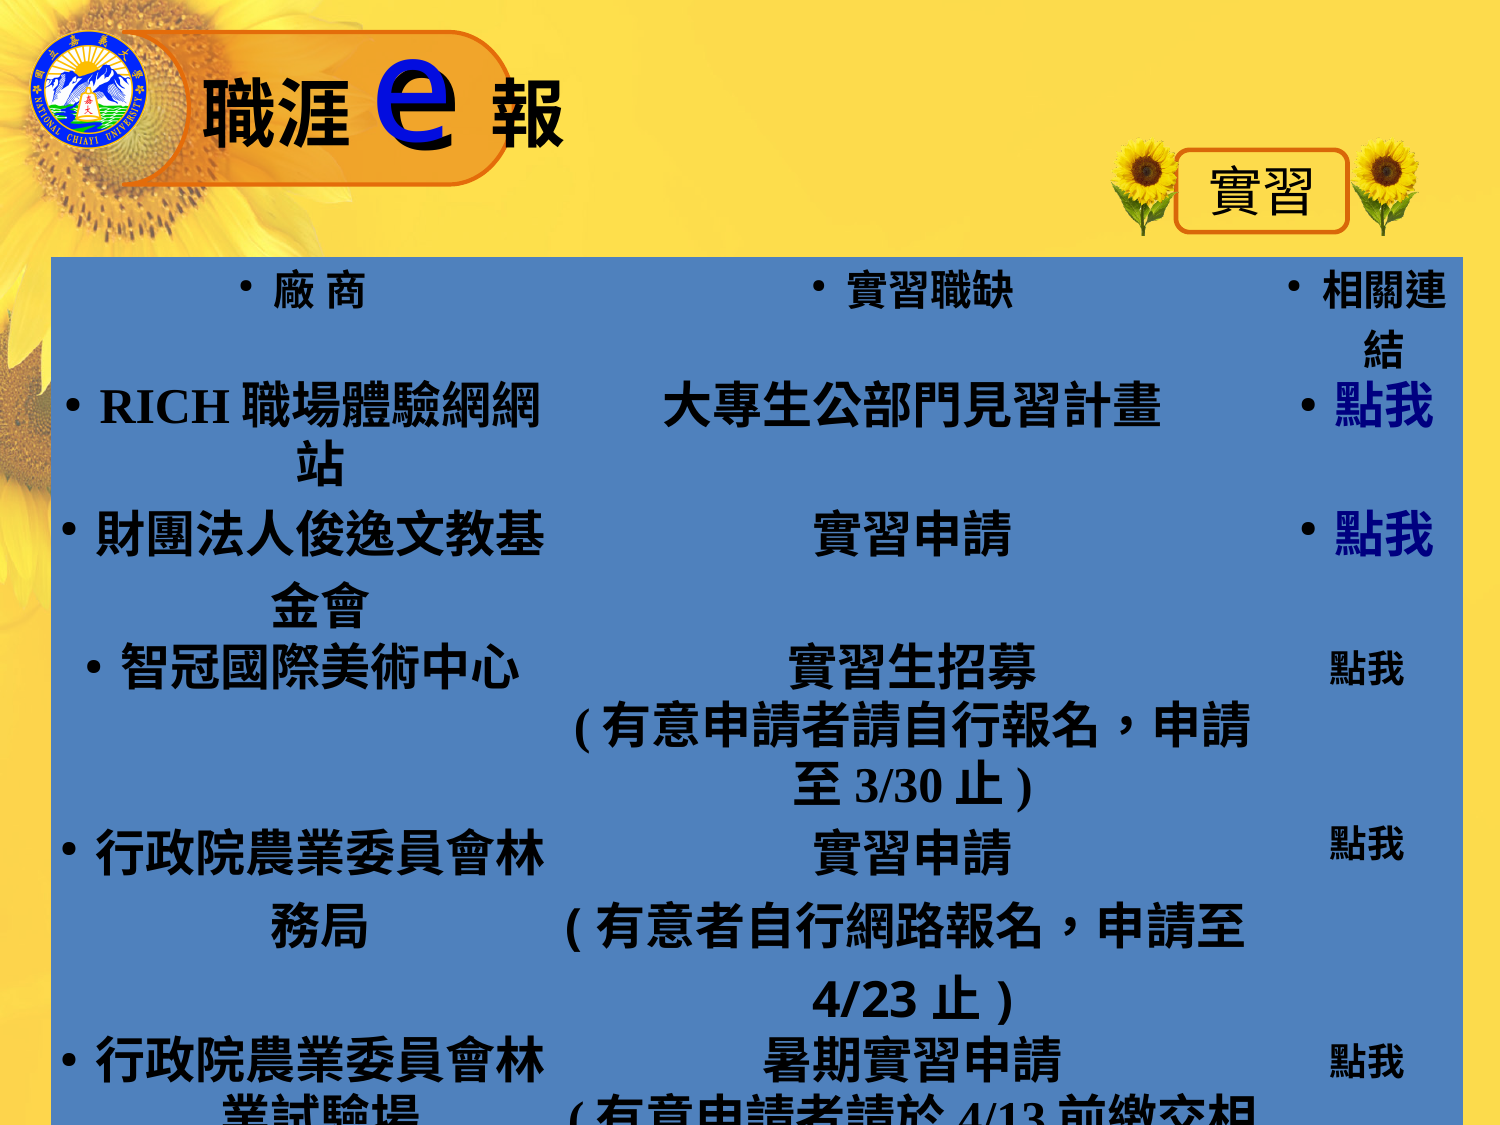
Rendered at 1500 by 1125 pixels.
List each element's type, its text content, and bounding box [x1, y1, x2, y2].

table_cell 點我 [1271, 639, 1463, 814]
table_cell 實習申請 [555, 494, 1271, 639]
picture [29, 30, 148, 150]
text_box 職涯e報 [186, 0, 609, 181]
table_cell 點我 [1271, 814, 1463, 1032]
table_header 實習職缺 [555, 257, 1271, 378]
table_cell 實習申請 (有意者自行網路報名，申請至4/23止) [555, 814, 1271, 1032]
table_cell 財團法人俊逸文教基金會 [51, 494, 555, 639]
table_cell 暑期實習申請 (有意申請者請於4/13前繳交相關申請文件至職涯中心) [555, 1032, 1271, 1125]
table_cell 點我 [1271, 1032, 1463, 1125]
text_box 實習 [1194, 149, 1333, 231]
table_cell RICH職場體驗網網站 [51, 378, 555, 494]
table_cell 大專生公部門見習計畫 [555, 378, 1271, 494]
picture [1093, 135, 1194, 236]
text_box [123, 130, 469, 185]
table_cell 點我 [1271, 378, 1463, 494]
table_header 相關連結 [1271, 257, 1463, 378]
picture [1333, 135, 1434, 237]
text_box [123, 32, 186, 86]
table_cell 點我 [1271, 494, 1463, 639]
table_cell 行政院農業委員會林業試驗場 [51, 1032, 555, 1125]
table_cell 智冠國際美術中心 [51, 639, 555, 814]
table_cell 行政院農業委員會林務局 [51, 814, 555, 1032]
table_header 廠 商 [51, 257, 555, 378]
table_cell 實習生招募 (有意申請者請自行報名，申請至3/30止) [555, 639, 1271, 814]
